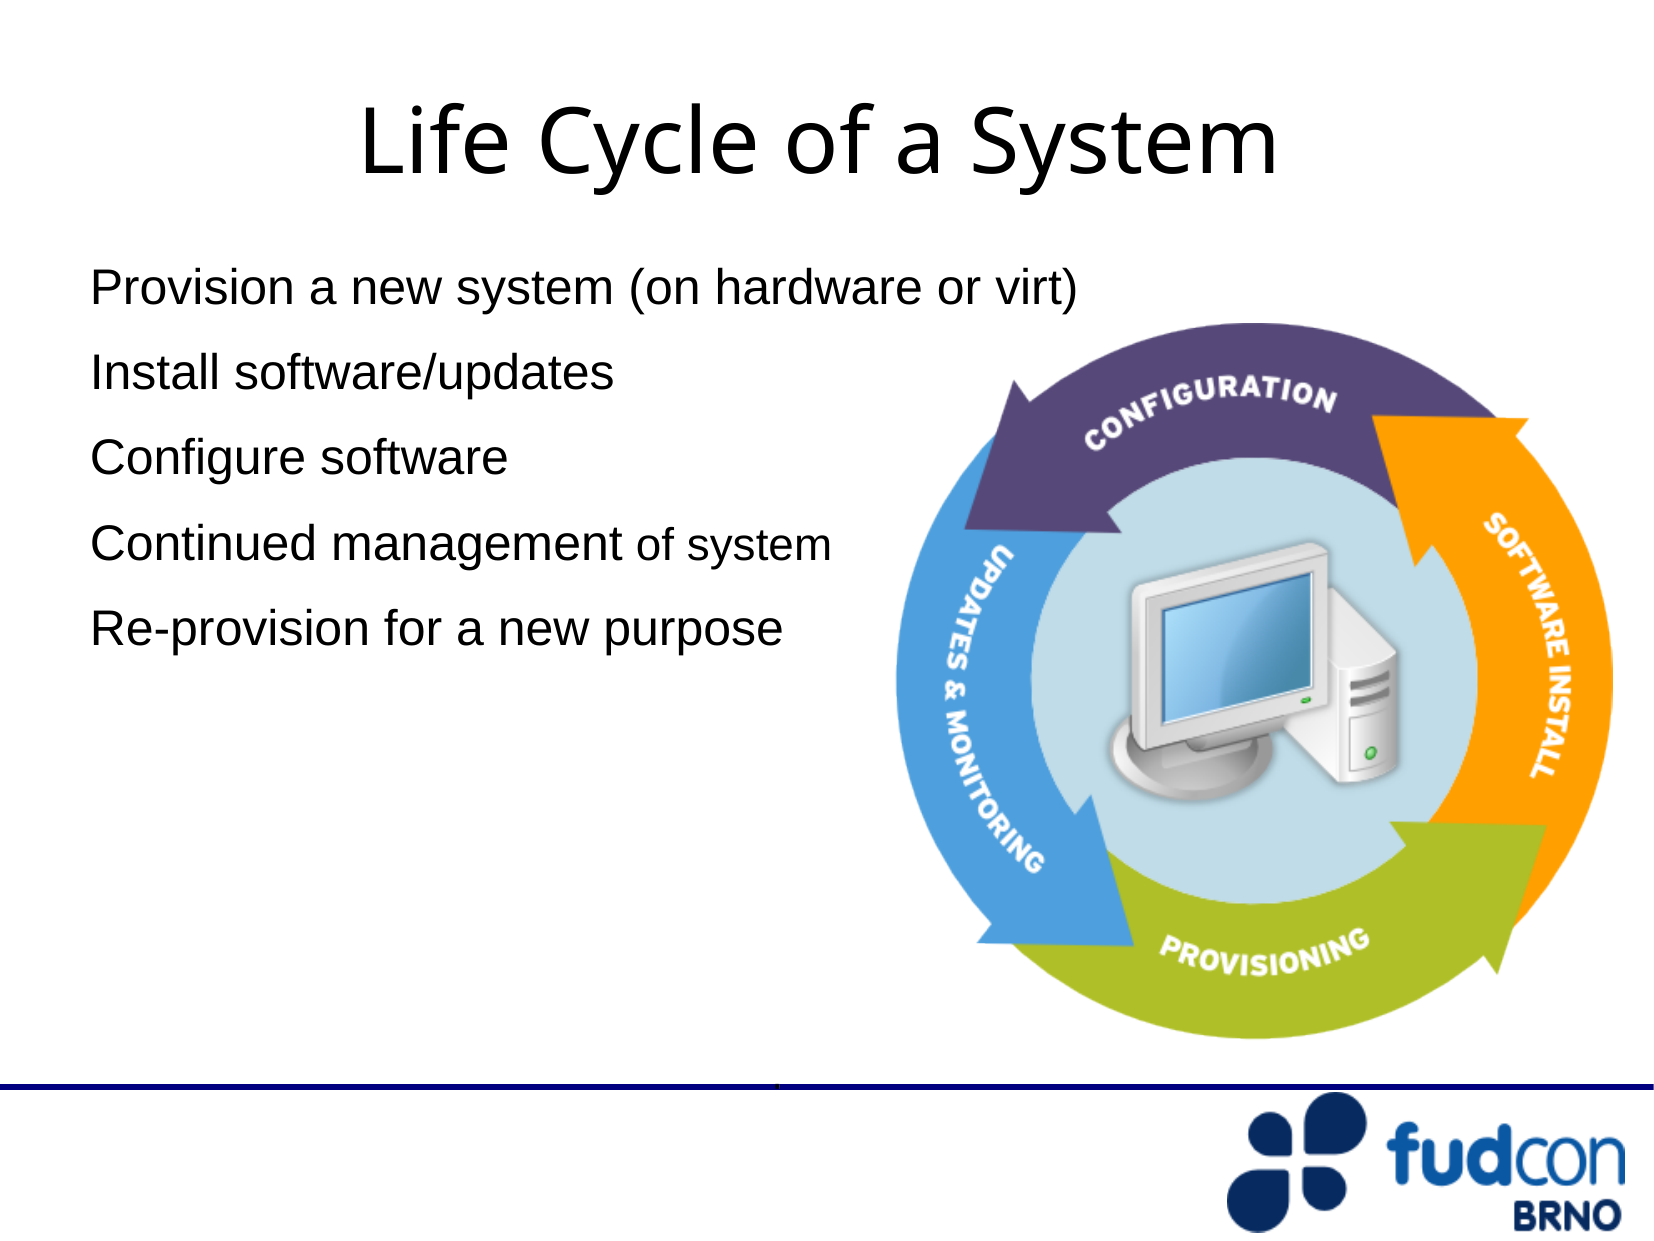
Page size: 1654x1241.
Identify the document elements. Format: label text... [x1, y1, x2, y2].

picture [1227, 1092, 1625, 1233]
list Provision a new system (on hardware or virt) Install software/updates Configure software Continued management of system Re-provision for a new purpose [72, 259, 1561, 787]
title Life Cycle of a System [75, 68, 1564, 207]
picture [775, 323, 1613, 1089]
